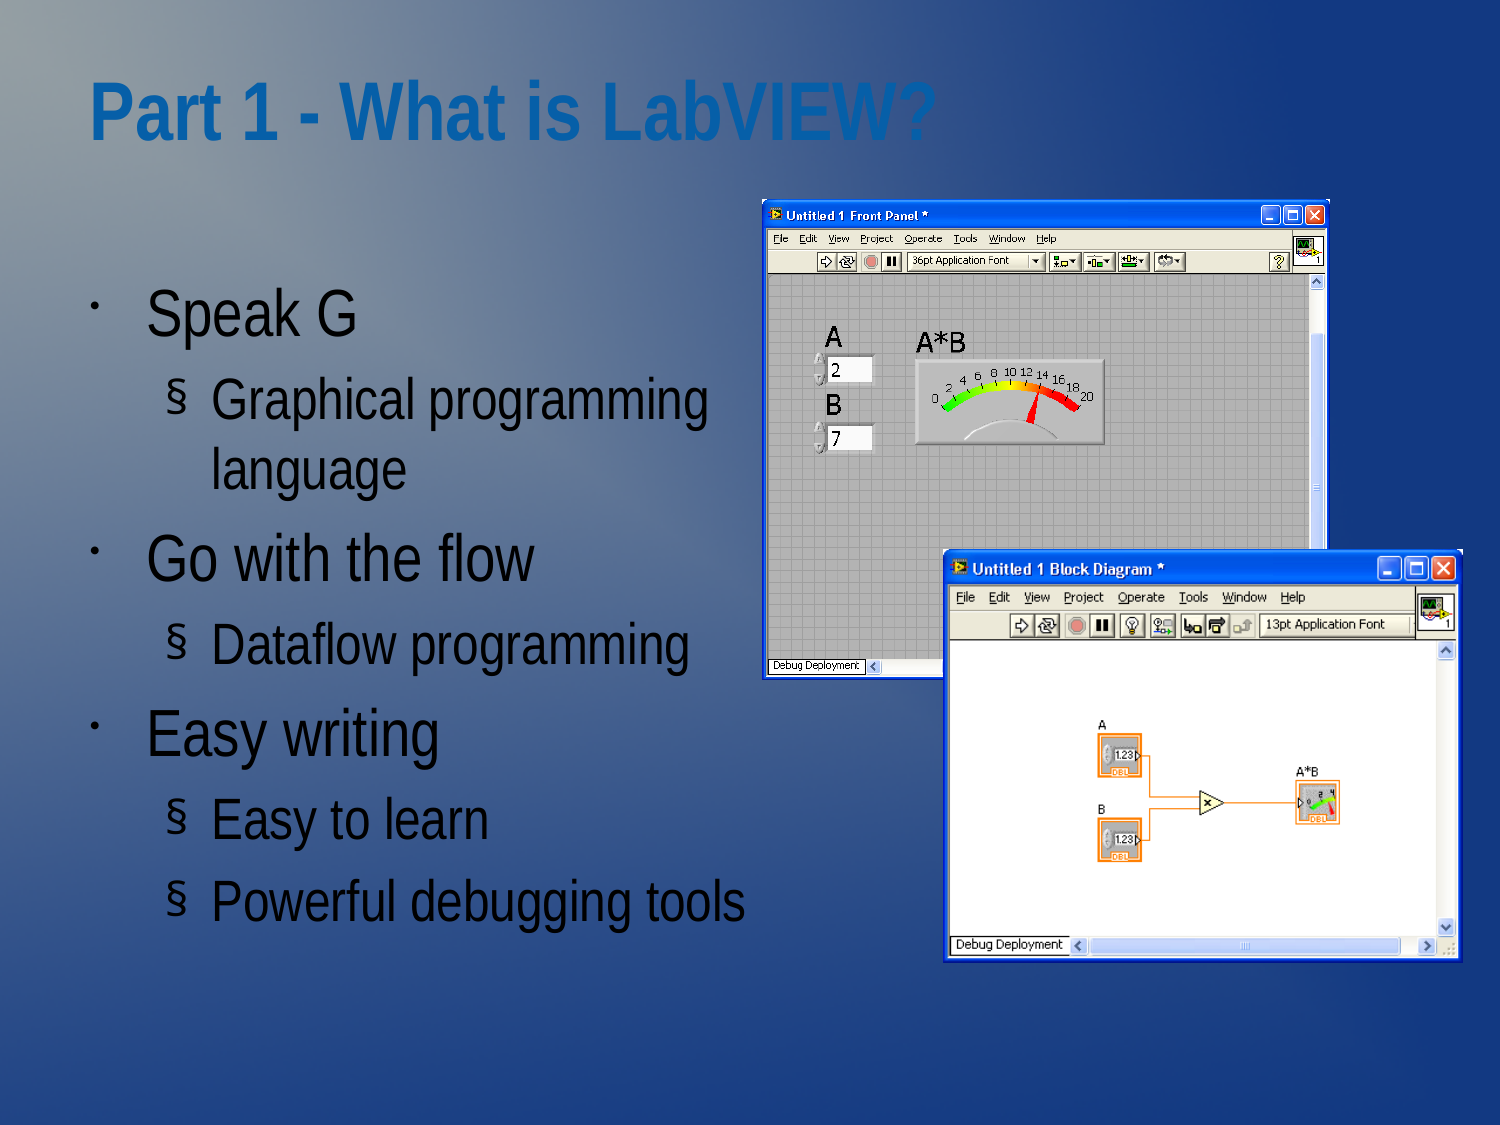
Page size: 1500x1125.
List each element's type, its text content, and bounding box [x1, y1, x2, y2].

picture [0, 0, 1500, 1125]
list Speak G Graphical programming language Go with the flow Dataflow programming Easy writing Easy to learn Powerful debugging tools [75, 262, 800, 1005]
title Part 1 - What is LabVIEW? [75, 50, 1350, 238]
